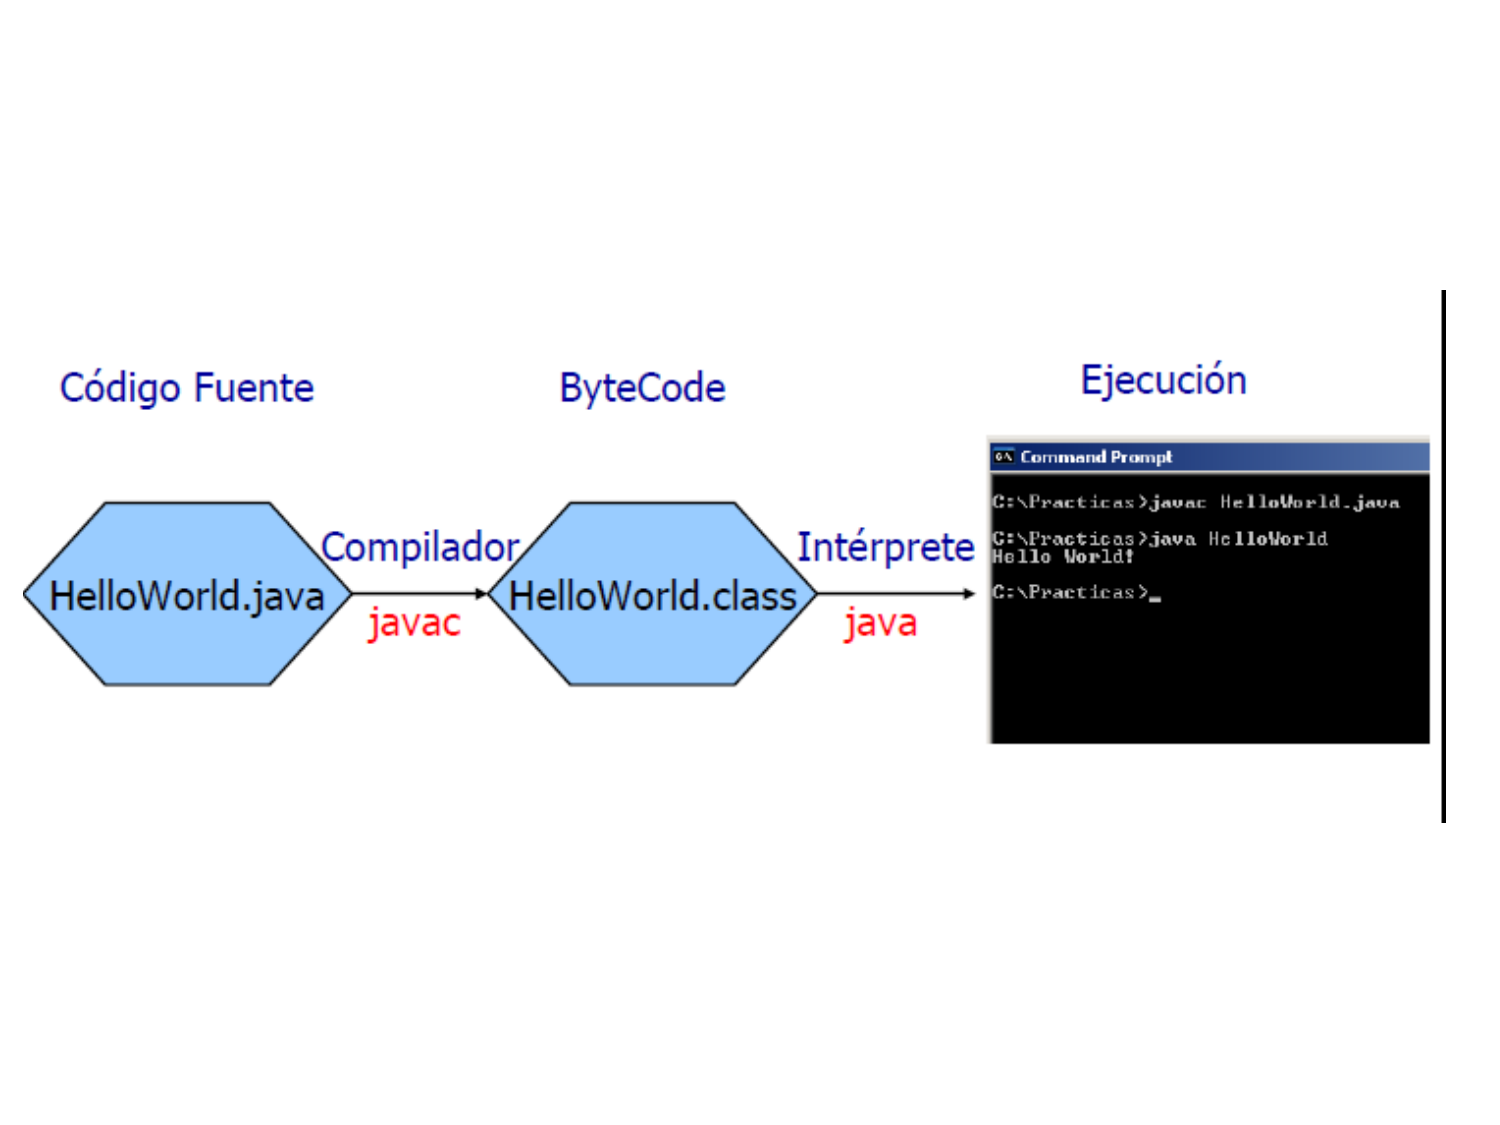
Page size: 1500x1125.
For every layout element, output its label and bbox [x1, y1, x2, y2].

picture [23, 290, 1446, 823]
